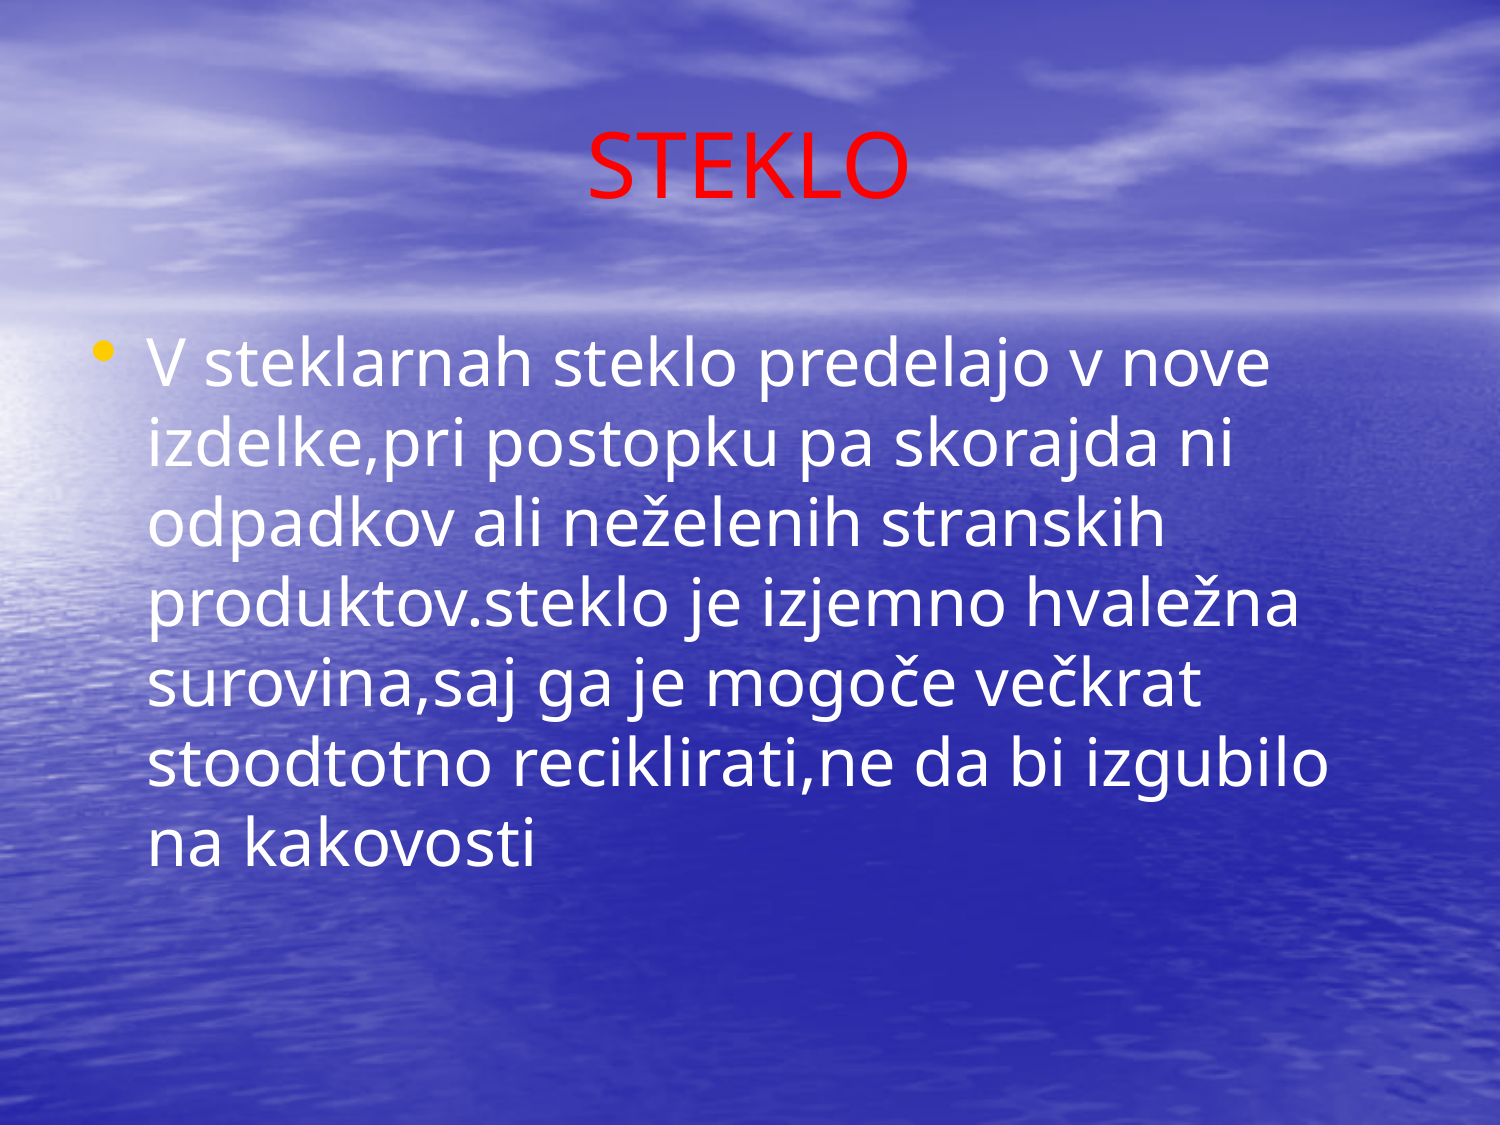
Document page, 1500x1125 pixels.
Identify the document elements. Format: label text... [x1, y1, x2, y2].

list V steklarnah steklo predelajo v nove izdelke,pri postopku pa skorajda ni odpadkov ali neželenih stranskih produktov.steklo je izjemno hvaležna surovina,saj ga je mogoče večkrat stoodtotno reciklirati,ne da bi izgubilo na kakovosti [75, 312, 1425, 1059]
picture [0, 0, 1500, 1125]
title STEKLO [75, 47, 1425, 275]
